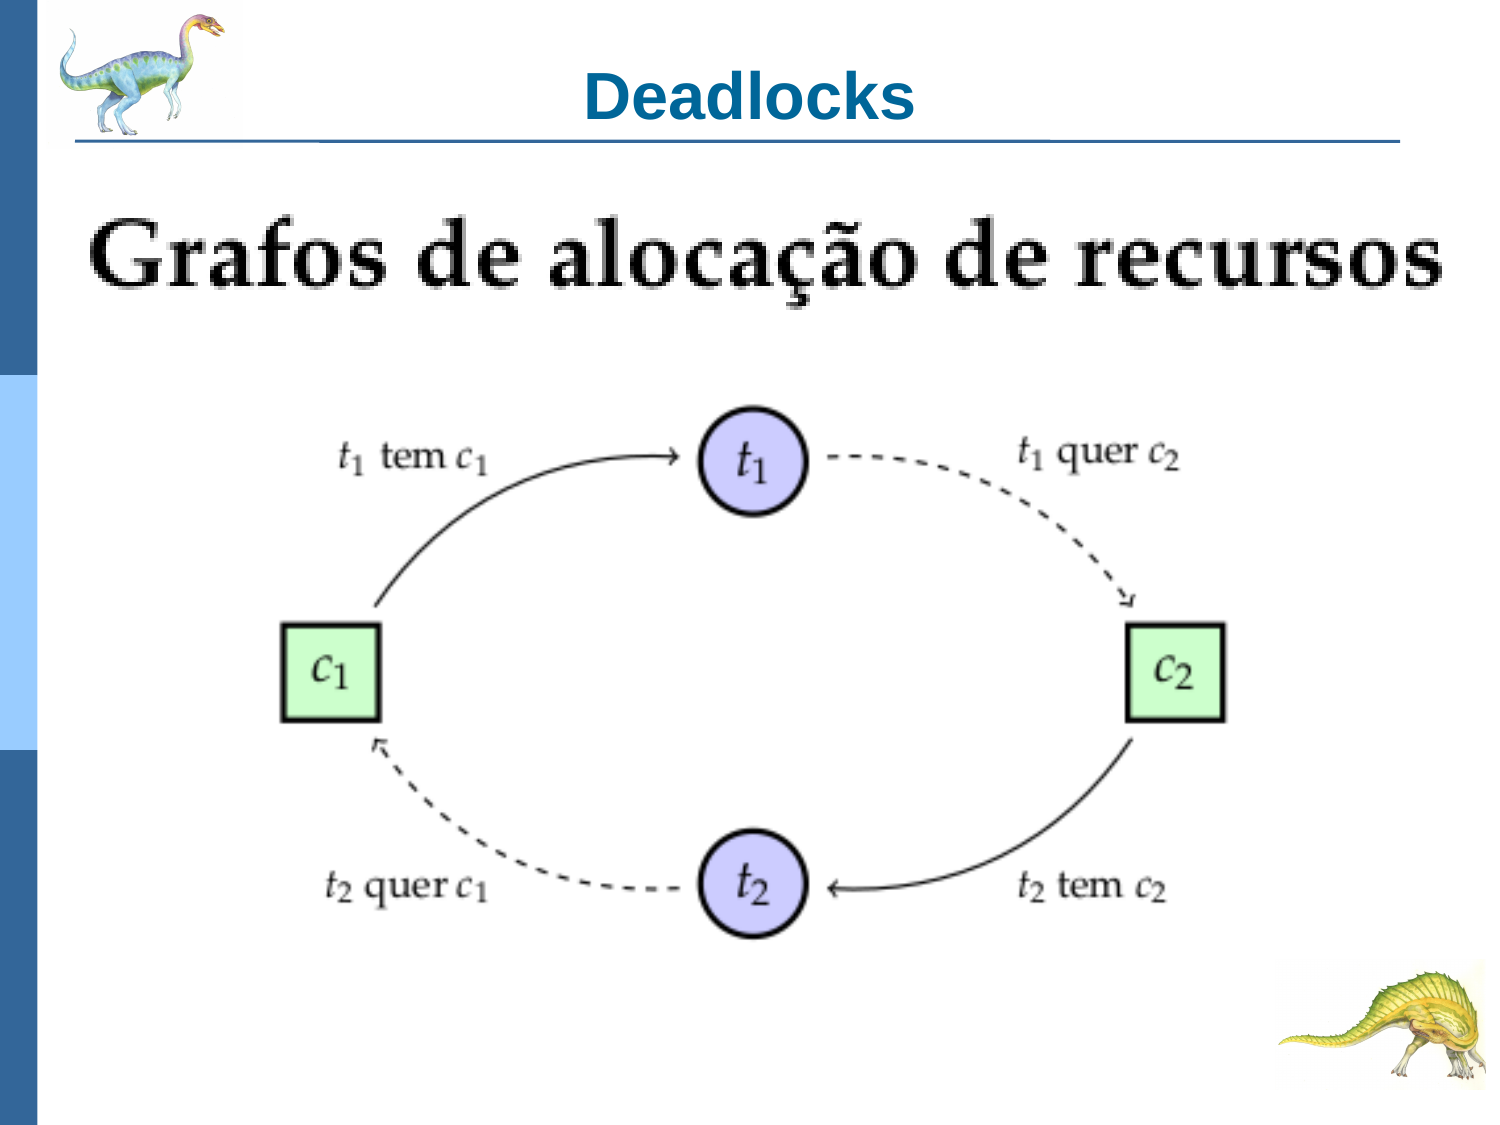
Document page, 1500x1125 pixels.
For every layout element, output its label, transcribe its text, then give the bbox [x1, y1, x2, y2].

picture [1275, 959, 1486, 1090]
text_box Deadlocks [75, 45, 1426, 141]
picture [212, 366, 1268, 969]
picture [82, 194, 1470, 331]
picture [46, 0, 243, 149]
